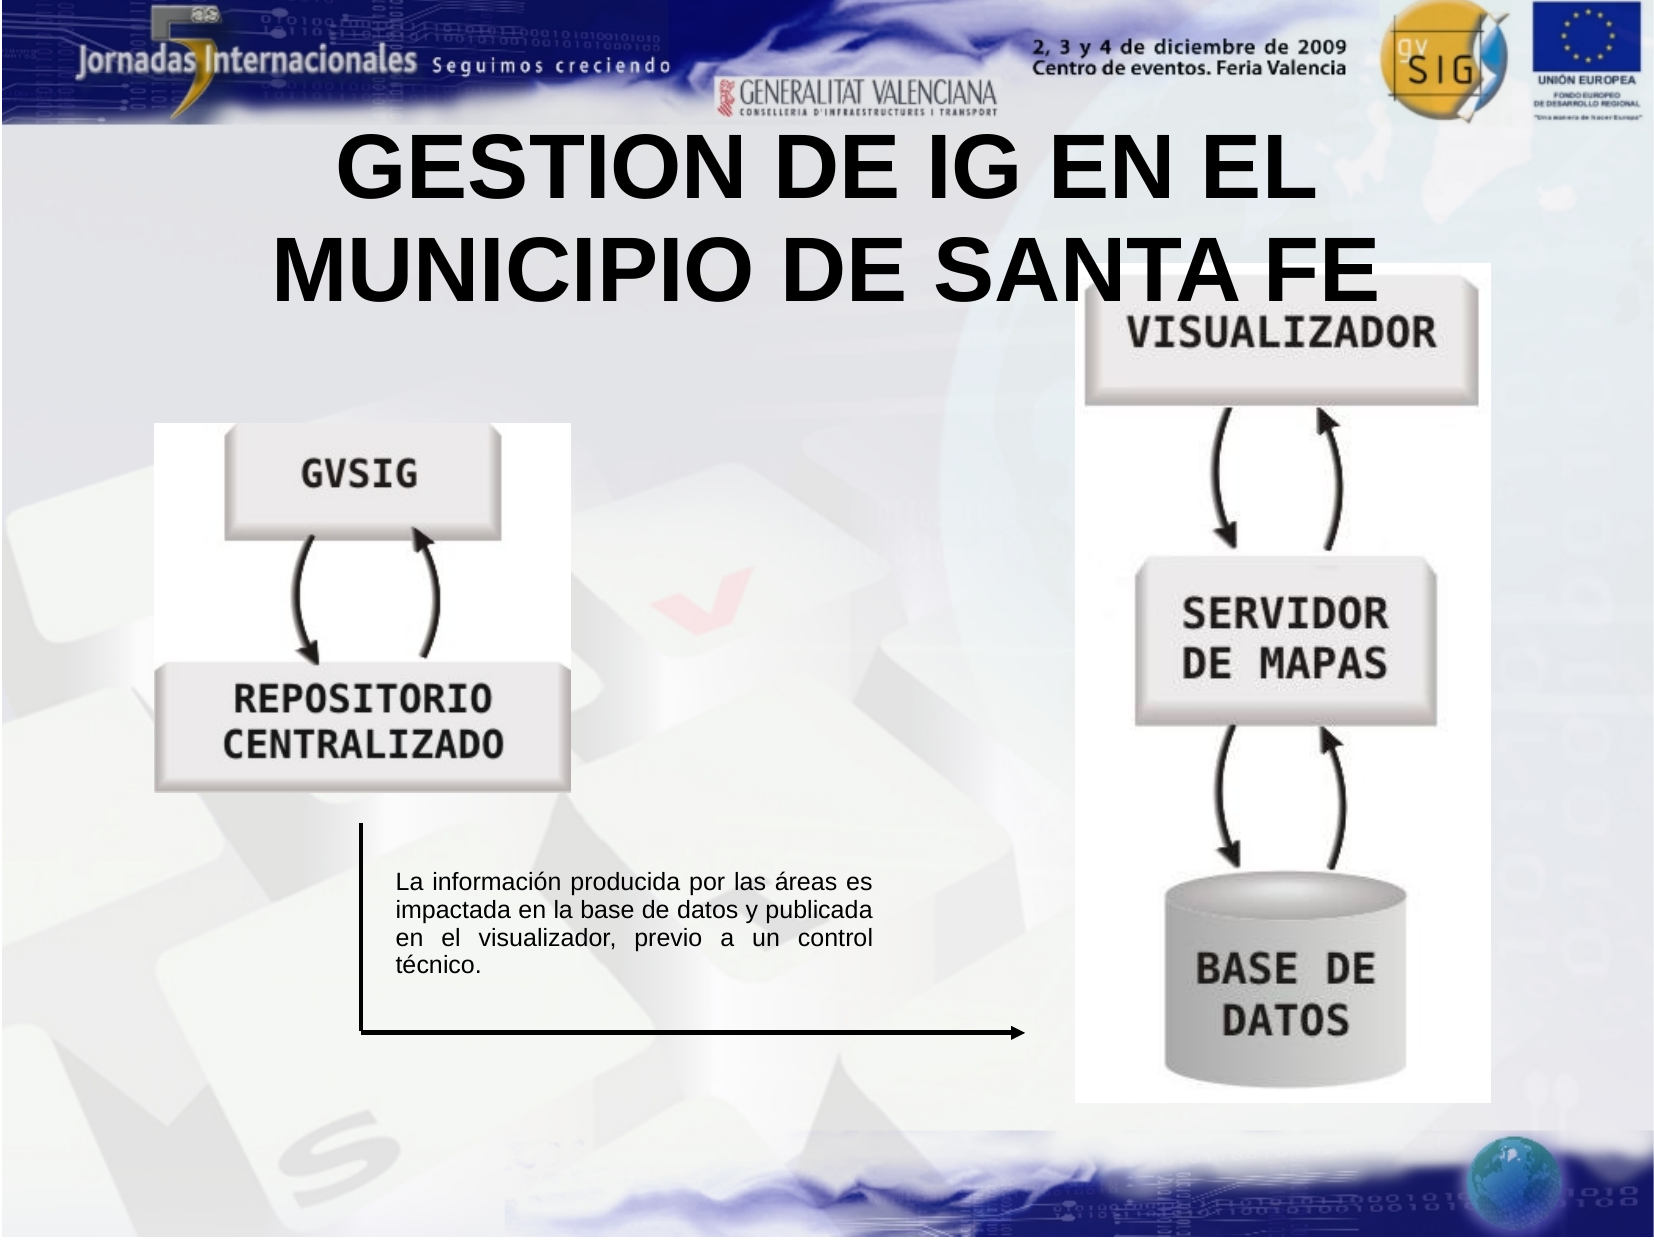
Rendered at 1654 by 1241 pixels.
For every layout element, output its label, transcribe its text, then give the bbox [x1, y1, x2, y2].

title GESTION DE IG EN EL MUNICIPIO DE SANTA FE [82, 115, 1571, 321]
text_box La información producida por las áreas es impactada en la base de datos y publicada en el visualizador, previo a un control técnico. [380, 859, 889, 988]
picture [2, 0, 1654, 1237]
